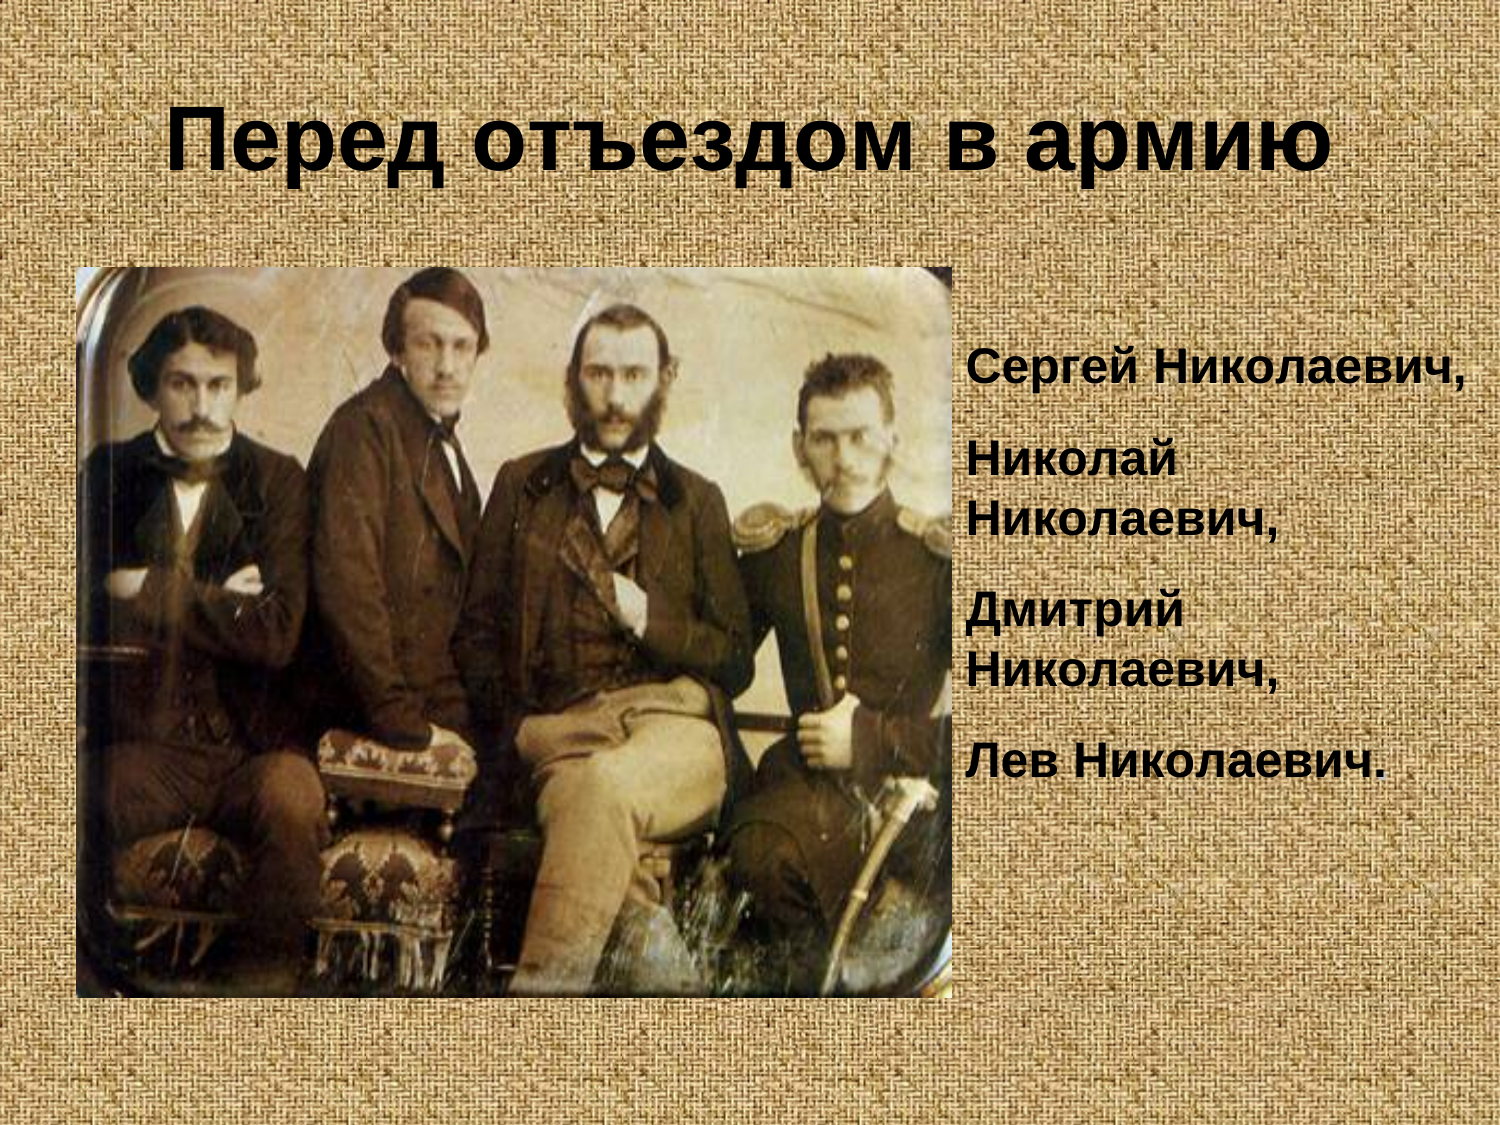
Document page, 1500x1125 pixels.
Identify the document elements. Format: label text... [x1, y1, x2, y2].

title Перед отъездом в армию [75, 45, 1426, 233]
picture [0, 0, 1500, 1125]
text_box Сергей Николаевич, Николай Николаевич, Дмитрий Николаевич, Лев Николаевич. [950, 326, 1500, 796]
